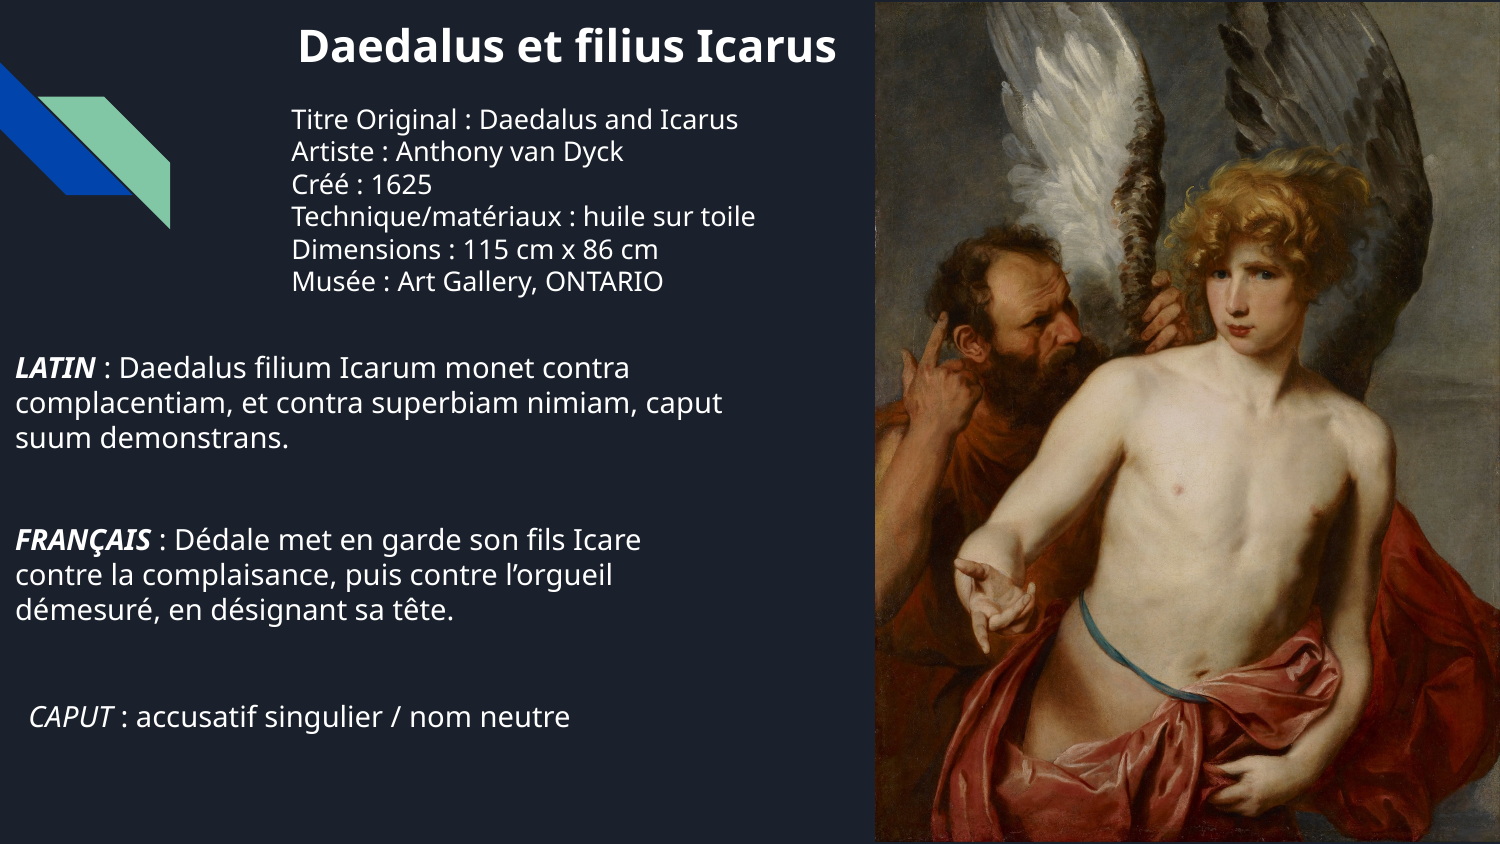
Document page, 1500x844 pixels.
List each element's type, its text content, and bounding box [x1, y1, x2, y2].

title Daedalus et filius Icarus [282, 2, 875, 87]
text_box LATIN : Daedalus filium Icarum monet contra complacentiam, et contra superbiam nimiam, caput suum demonstrans. [0, 334, 787, 505]
picture [875, 2, 1500, 842]
text_box CAPUT : accusatif singulier / nom neutre [13, 683, 787, 749]
text_box Titre Original : Daedalus and Icarus Artiste : Anthony van Dyck Créé : 1625 Technique/matériaux : huile sur toile Dimensions : 115 cm x 86 cm Musée : Art Gallery, ONTARIO [276, 87, 1224, 313]
text_box FRANÇAIS : Dédale met en garde son fils Icare contre la complaisance, puis contre l’orgueil démesuré, en désignant sa tête. [0, 506, 728, 641]
